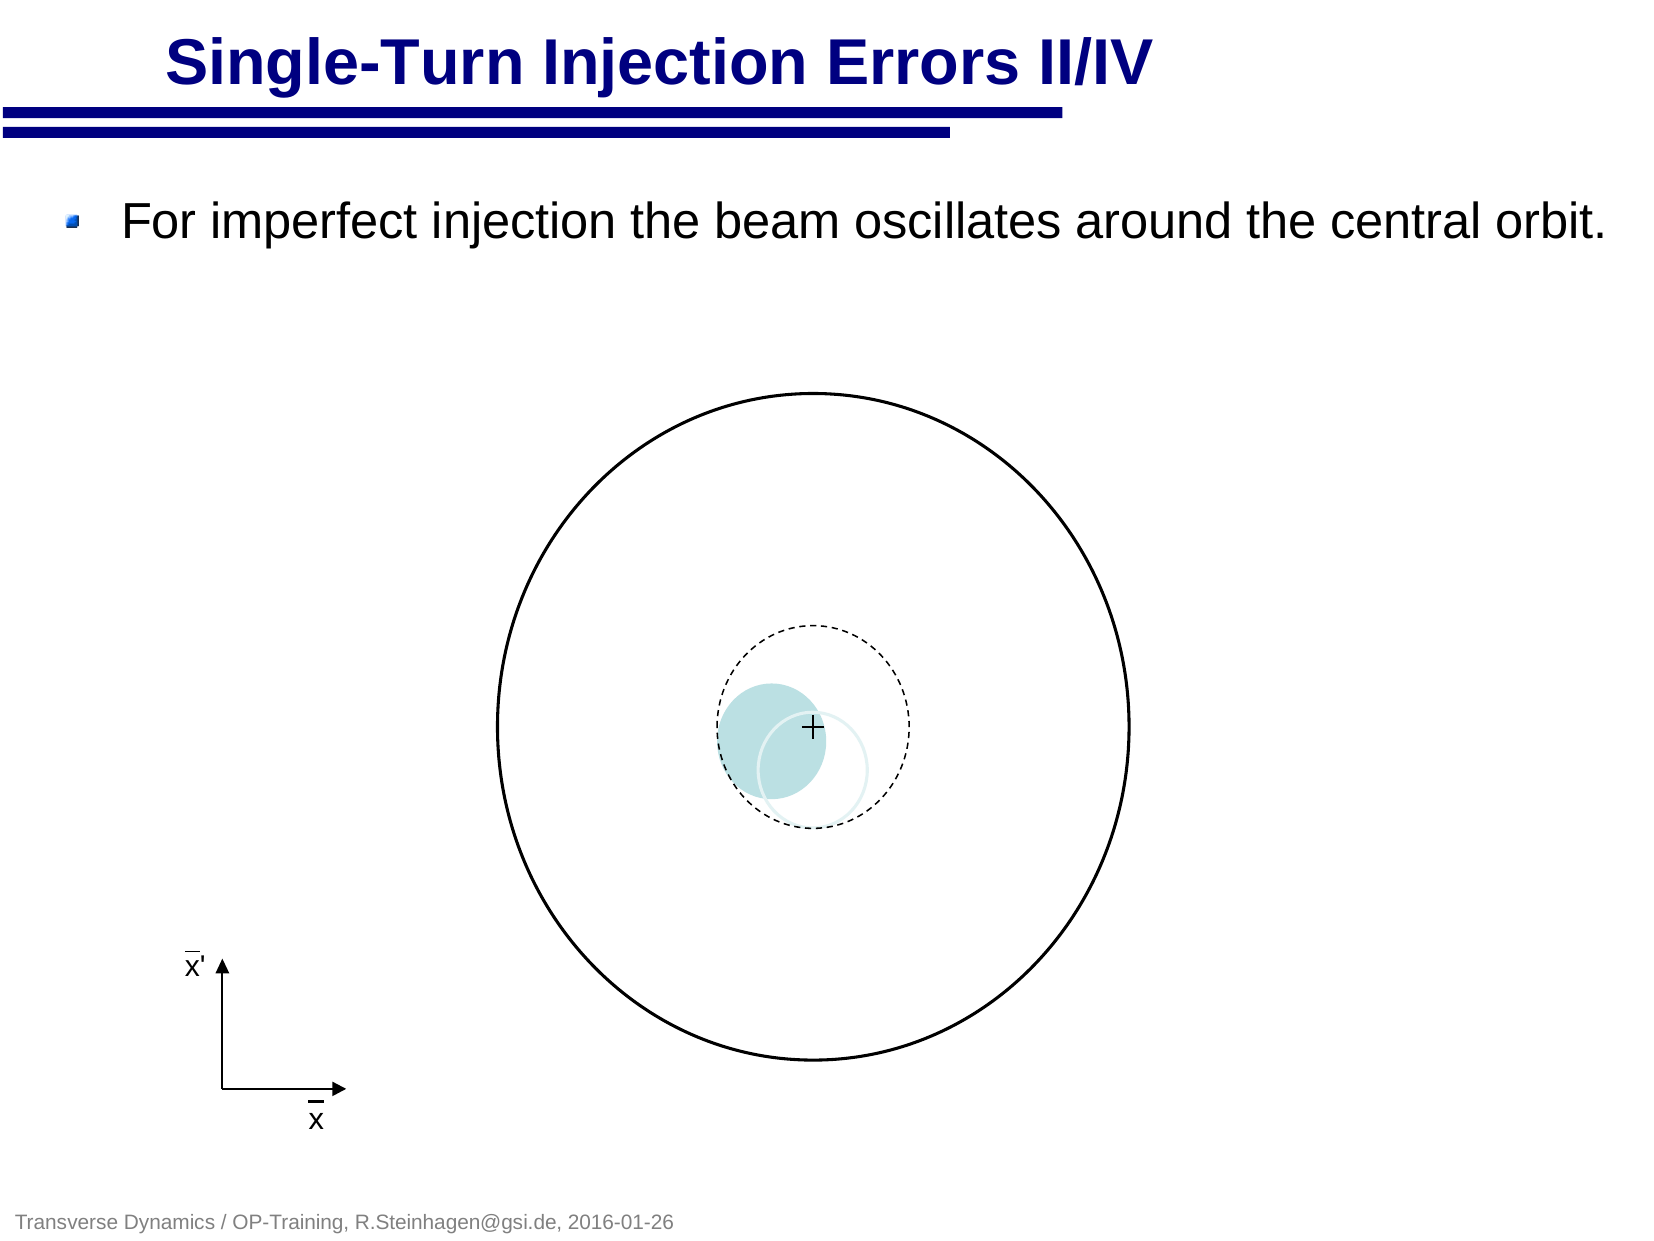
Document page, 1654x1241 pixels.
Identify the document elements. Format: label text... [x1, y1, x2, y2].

text_box x [308, 1097, 332, 1138]
text_box [332, 1081, 347, 1097]
list For imperfect injection the beam oscillates around the central orbit. [65, 192, 1628, 1205]
text_box x' [184, 949, 208, 991]
text_box [215, 958, 230, 974]
title Single-Turn Injection Errors II/IV [165, 0, 1323, 124]
